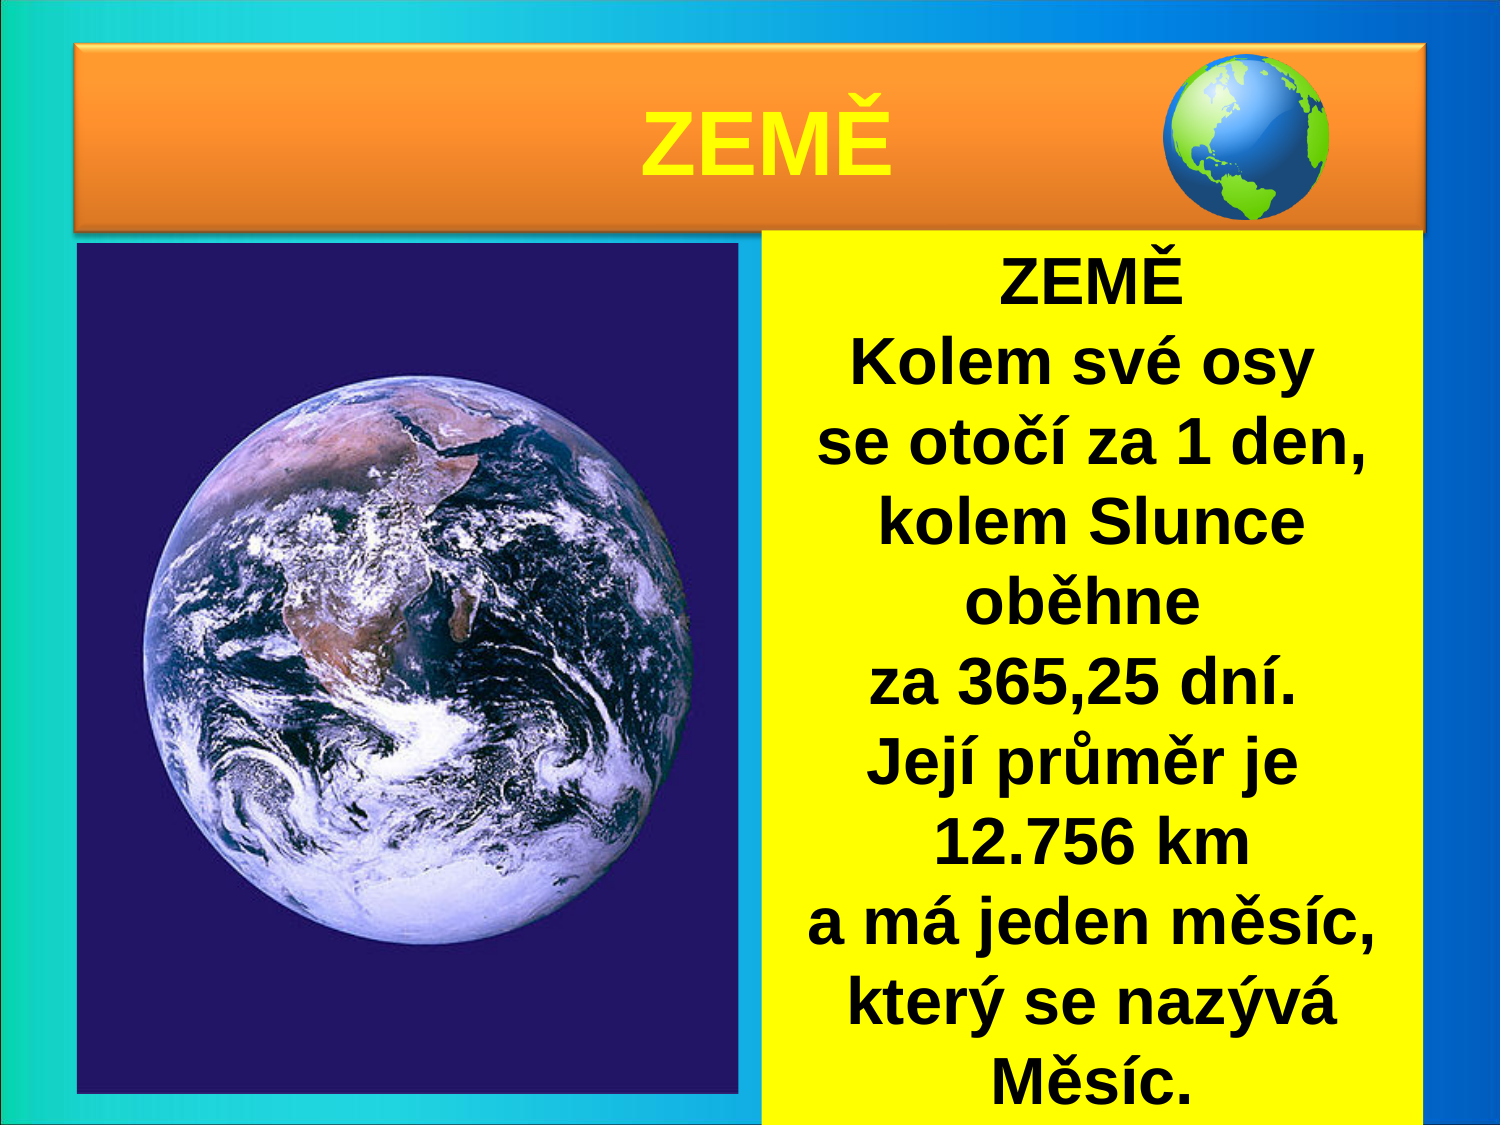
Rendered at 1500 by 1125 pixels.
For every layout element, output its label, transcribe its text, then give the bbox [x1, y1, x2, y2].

picture [0, 0, 1500, 1125]
text_box ZEMĚ Kolem své osy se otočí za 1 den, kolem Slunce oběhne za 365,25 dní. Její průměr je 12.756 km a má jeden měsíc, který se nazývá Měsíc. [761, 230, 1424, 1125]
text_box ZEMĚ [75, 45, 1426, 233]
picture [1163, 54, 1329, 221]
